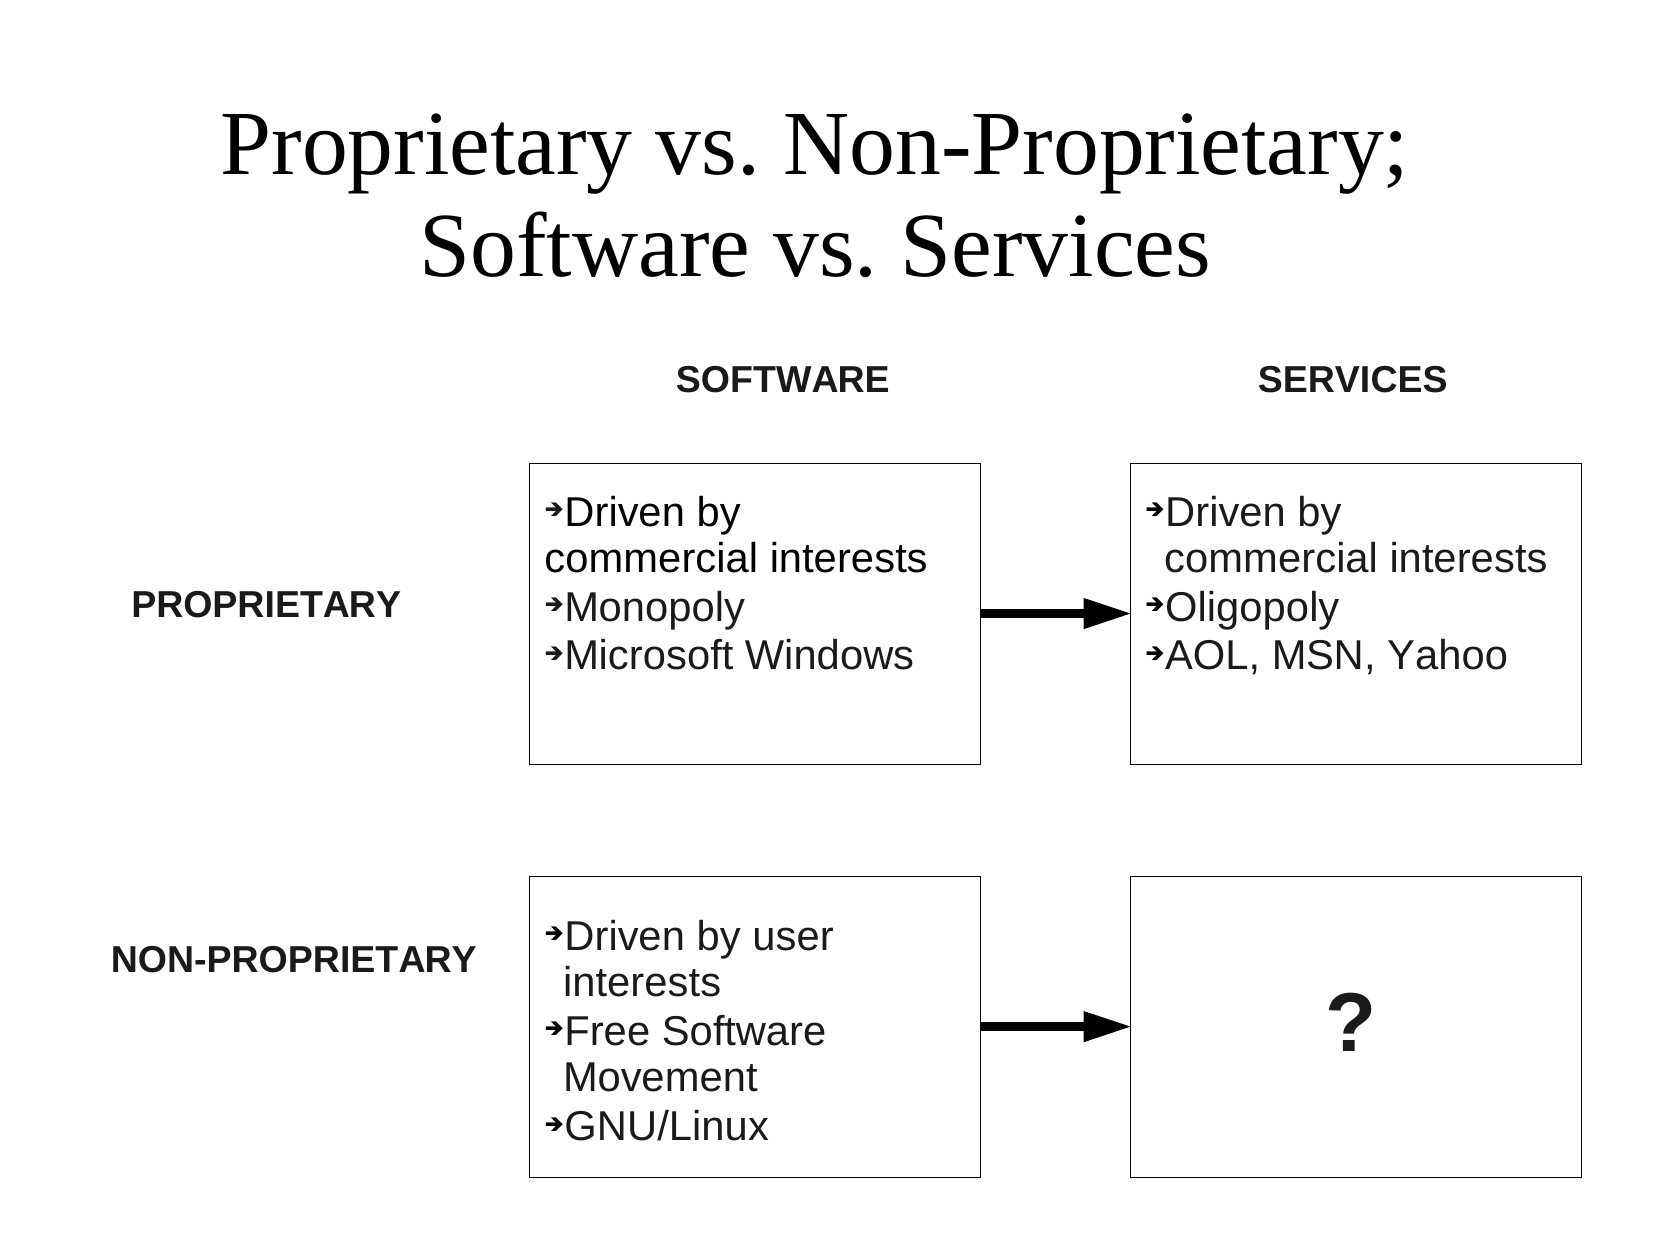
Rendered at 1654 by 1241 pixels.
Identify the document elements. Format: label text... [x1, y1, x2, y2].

chart [73, 344, 1604, 1190]
title Proprietary vs. Non-Proprietary; Software vs. Services [121, 83, 1534, 306]
